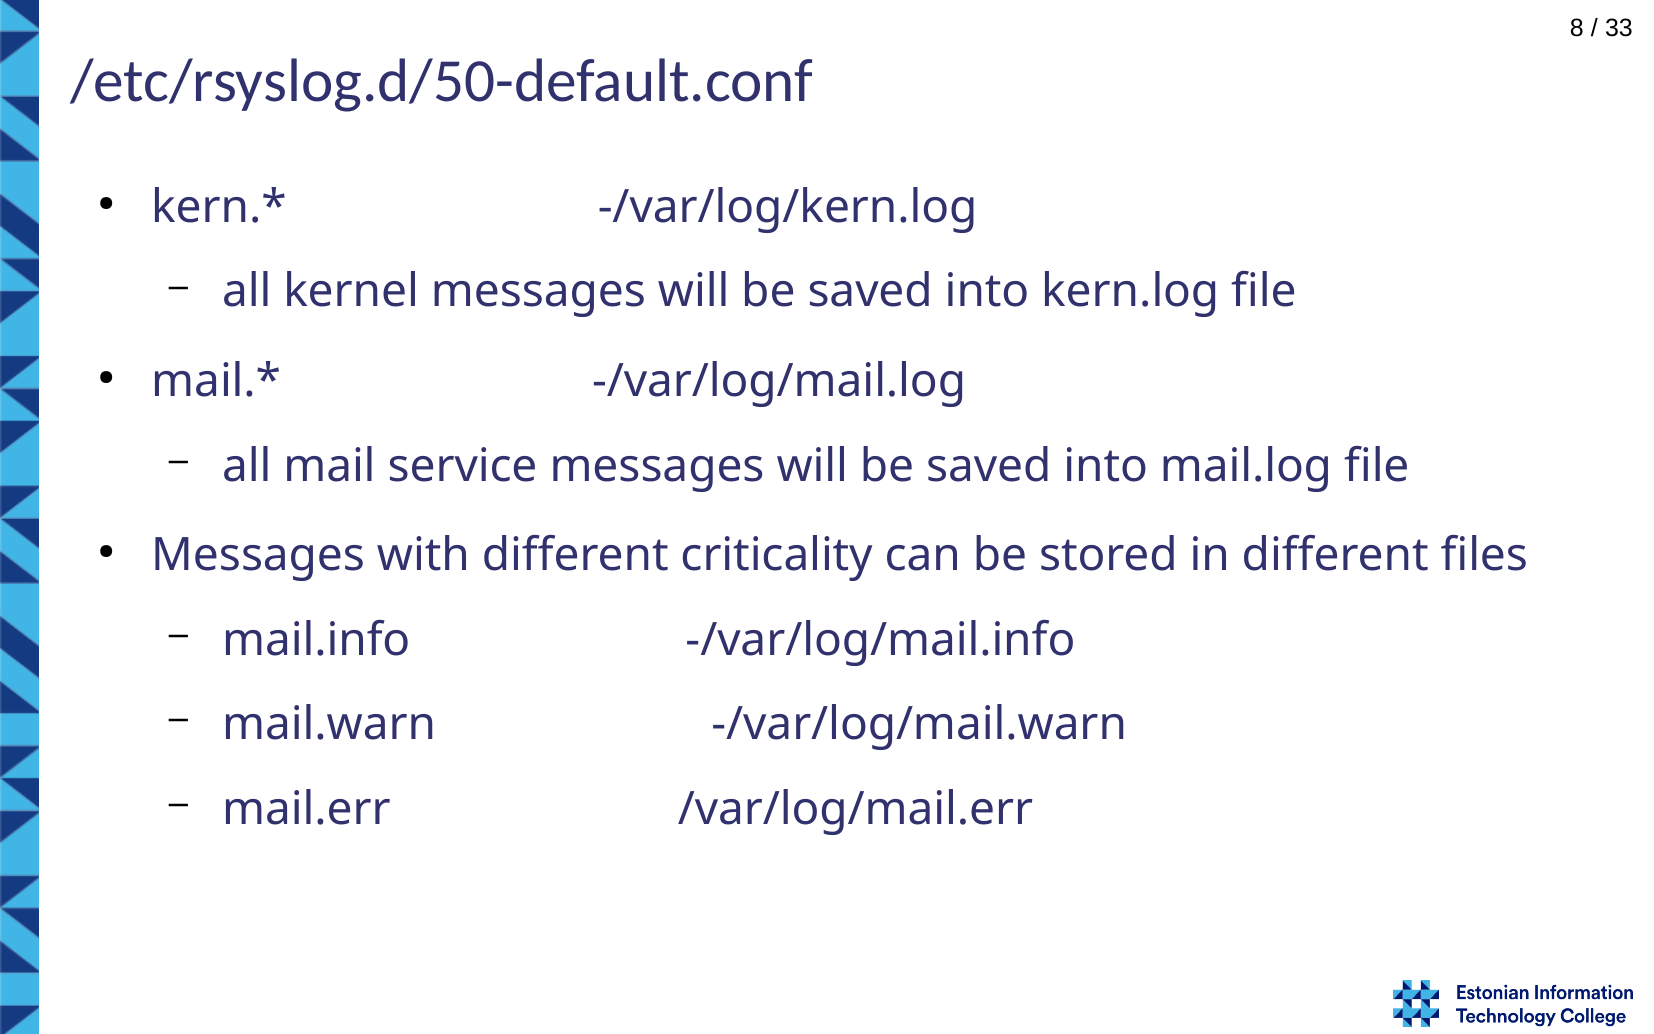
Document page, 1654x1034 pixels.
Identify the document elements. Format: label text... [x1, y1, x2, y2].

picture [1393, 980, 1633, 1027]
list kern.* -/var/log/kern.log all kernel messages will be saved into kern.log file mail.* -/var/log/mail.log all mail service messages will be saved into mail.log file Messages with different criticality can be stored in different files mail.info -/var/log/mail.info mail.warn -/var/log/mail.warn mail.err /var/log/mail.err [80, 172, 1536, 916]
title /etc/rsyslog.d/50-default.conf [70, 41, 1630, 130]
